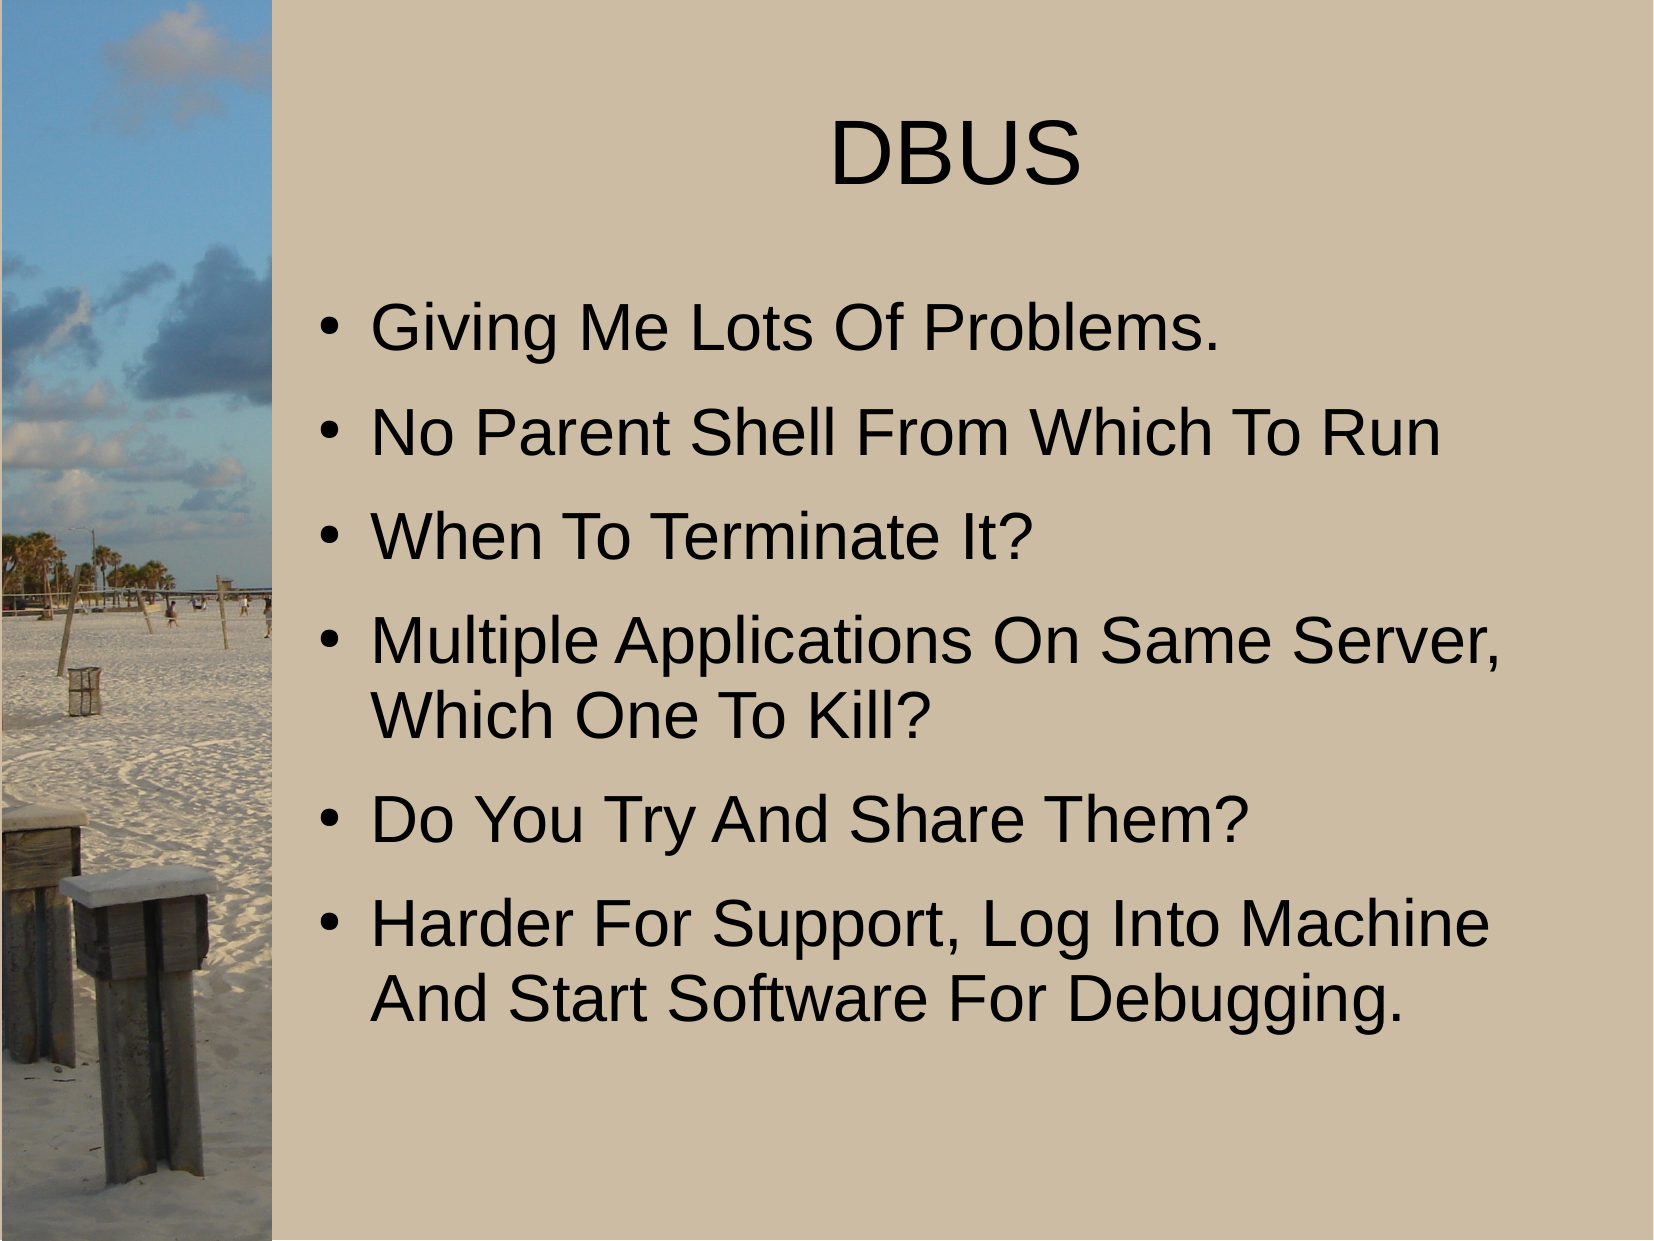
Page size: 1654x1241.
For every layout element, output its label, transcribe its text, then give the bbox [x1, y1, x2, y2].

list Giving Me Lots Of Problems. No Parent Shell From Which To Run When To Terminate It? Multiple Applications On Same Server, Which One To Kill? Do You Try And Share Them? Harder For Support, Log Into Machine And Start Software For Debugging. [300, 290, 1613, 1094]
picture [2, 0, 272, 1241]
title DBUS [300, 49, 1613, 257]
